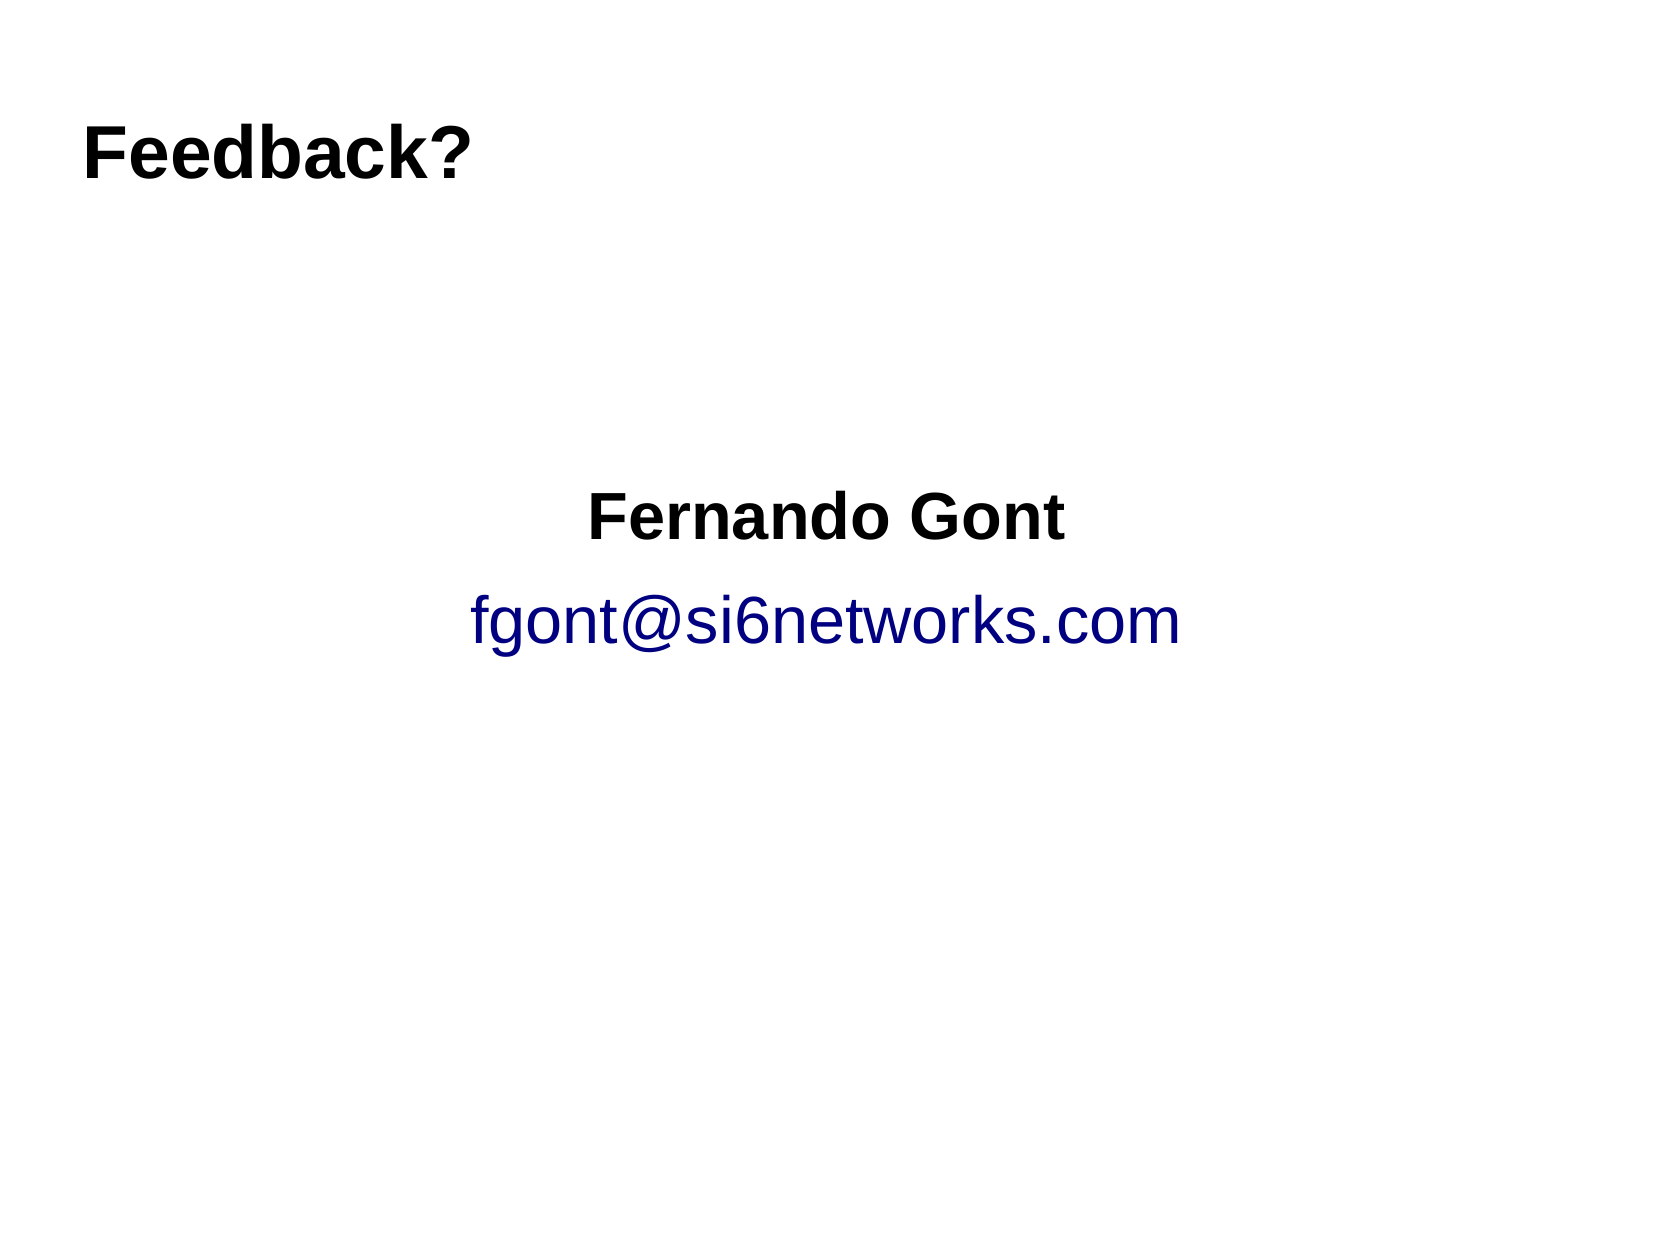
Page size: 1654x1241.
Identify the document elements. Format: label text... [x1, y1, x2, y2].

list Fernando Gont fgont@si6networks.com [82, 290, 1571, 1109]
title Feedback? [82, 49, 1571, 257]
